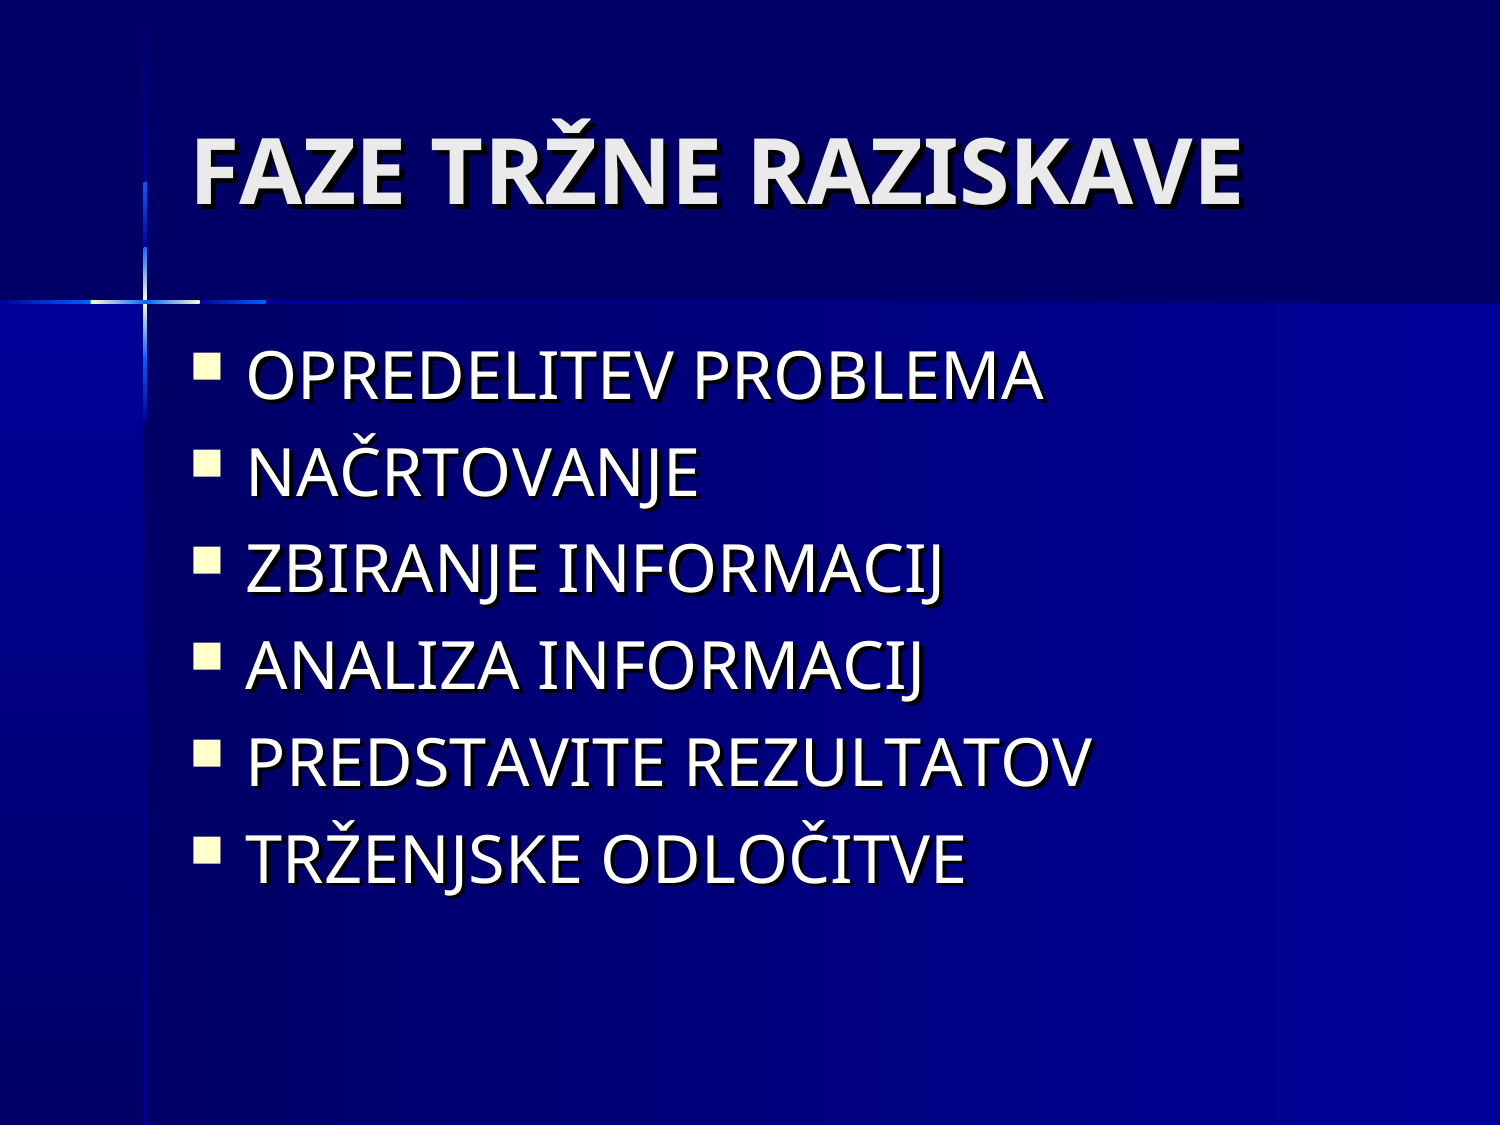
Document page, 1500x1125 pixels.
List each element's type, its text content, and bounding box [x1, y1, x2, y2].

title FAZE TRŽNE RAZISKAVE [174, 49, 1413, 285]
list OPREDELITEV PROBLEMA NAČRTOVANJE ZBIRANJE INFORMACIJ ANALIZA INFORMACIJ PREDSTAVITE REZULTATOV TRŽENJSKE ODLOČITVE [174, 324, 1413, 1001]
